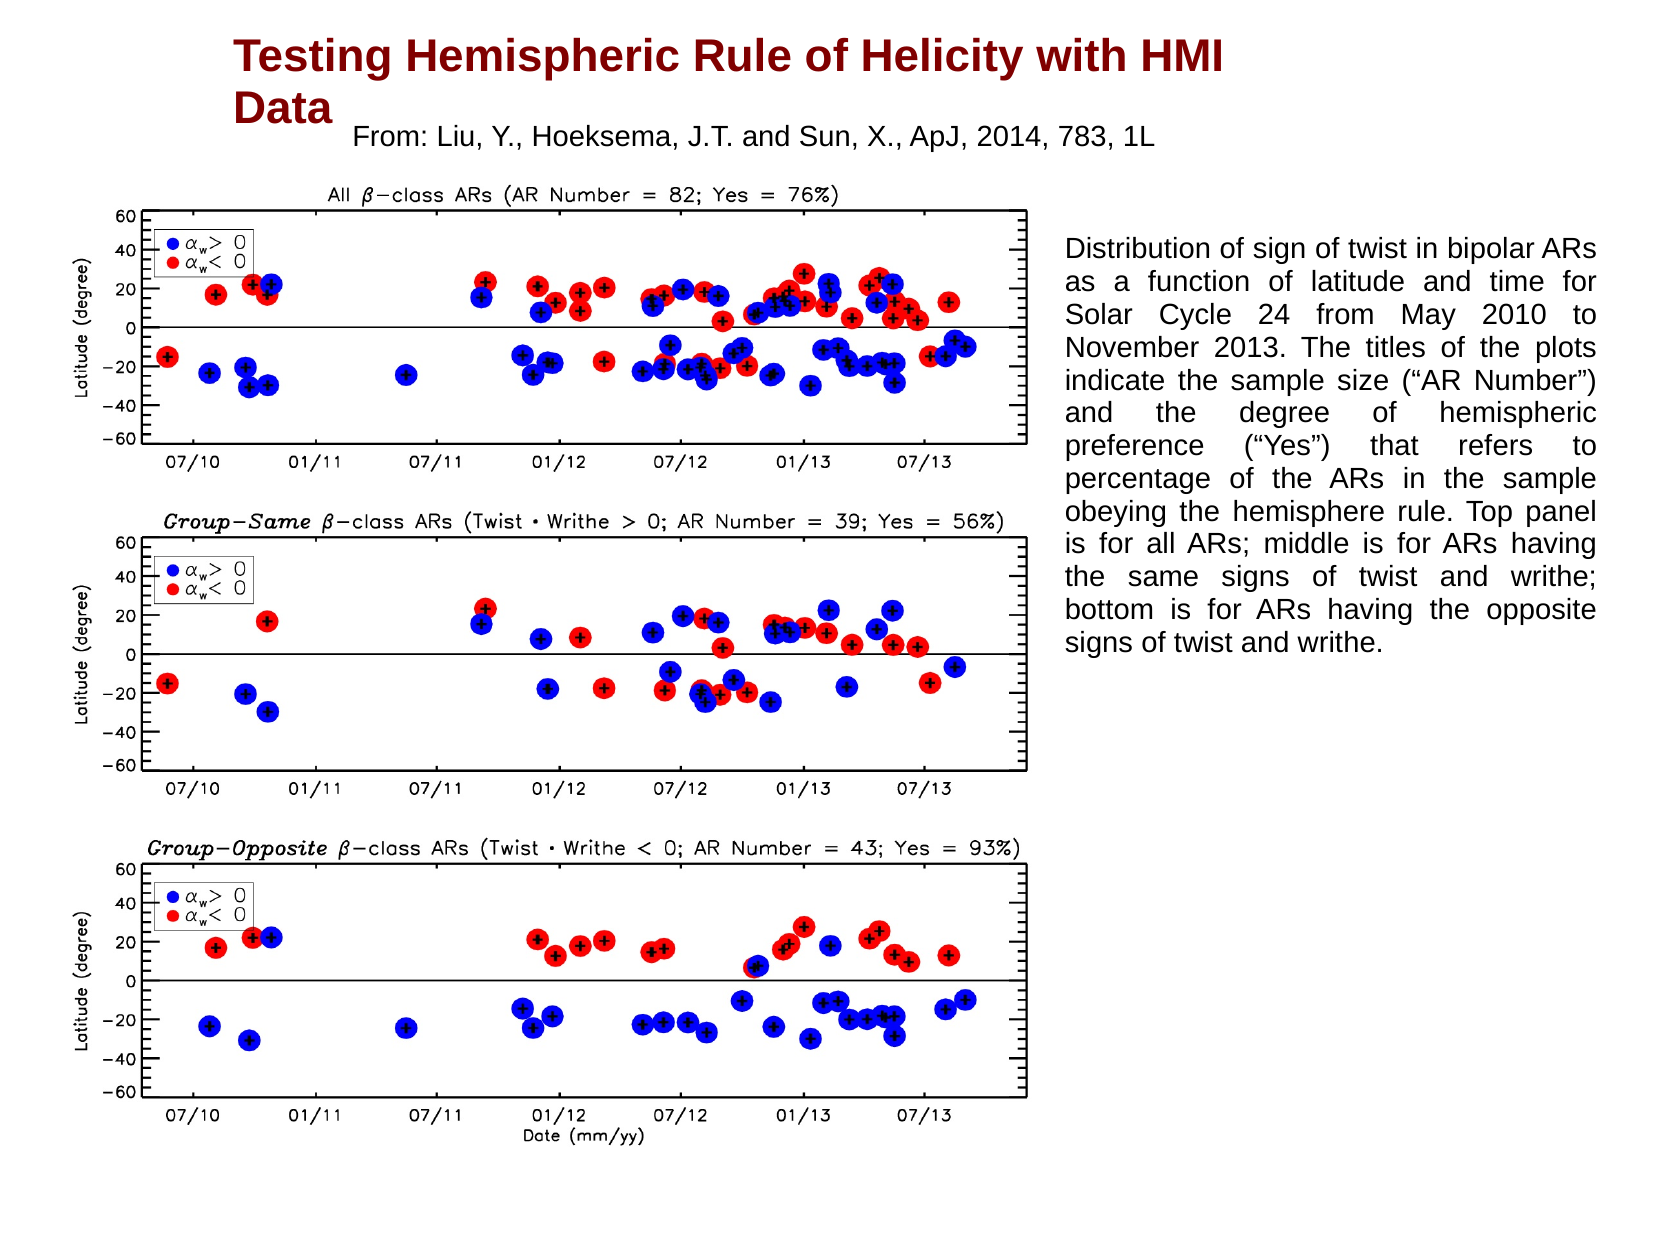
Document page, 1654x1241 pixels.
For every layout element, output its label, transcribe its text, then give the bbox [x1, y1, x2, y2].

picture [40, 181, 1055, 1159]
text_box Distribution of sign of twist in bipolar ARs as a function of latitude and time for Solar Cycle 24 from May 2010 to November 2013. The titles of the plots indicate the sample size (“AR Number”) and the degree of hemispheric preference (“Yes”) that refers to percentage of the ARs in the sample obeying the hemisphere rule. Top panel is for all ARs; middle is for ARs having the same signs of twist and writhe; bottom is for ARs having the opposite signs of twist and writhe. [1050, 225, 1613, 1060]
text_box From: Liu, Y., Hoeksema, J.T. and Sun, X., ApJ, 2014, 783, 1L [337, 112, 1464, 161]
text_box Testing Hemispheric Rule of Helicity with HMI Data [218, 22, 1331, 138]
